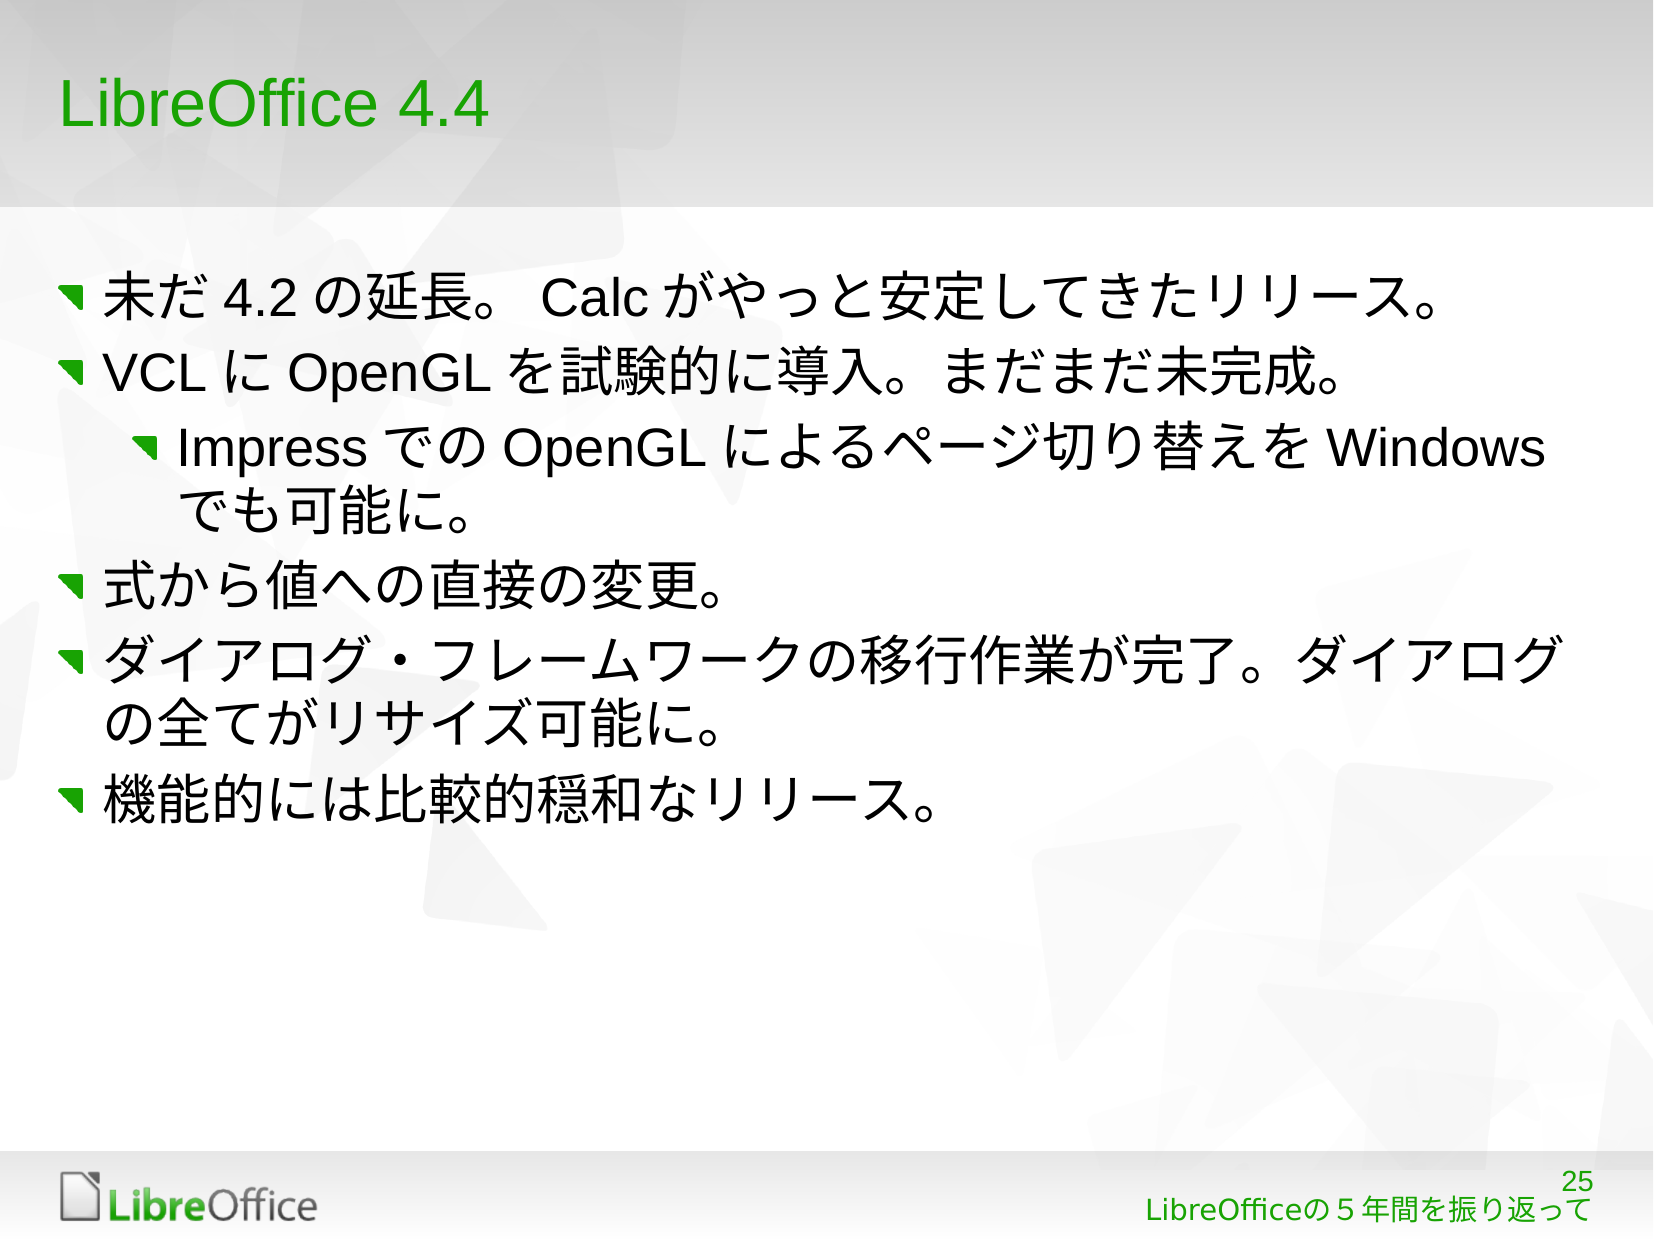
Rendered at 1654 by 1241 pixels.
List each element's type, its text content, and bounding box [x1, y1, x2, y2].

picture [0, 0, 783, 931]
list 未だ4.2の延長。Calcがやっと安定してきたリリース。 VCLにOpenGLを試験的に導入。まだまだ未完成。 ImpressでのOpenGLによるページ切り替えをWindowsでも可能に。 式から値への直接の変更。 ダイアログ・フレームワークの移行作業が完了。ダイアログの全てがリサイズ可能に。 機能的には比較的穏和なリリース。 [58, 265, 1594, 986]
picture [41, 1152, 337, 1241]
picture [915, 548, 1653, 1170]
title LibreOffice 4.4 [58, 29, 1594, 178]
